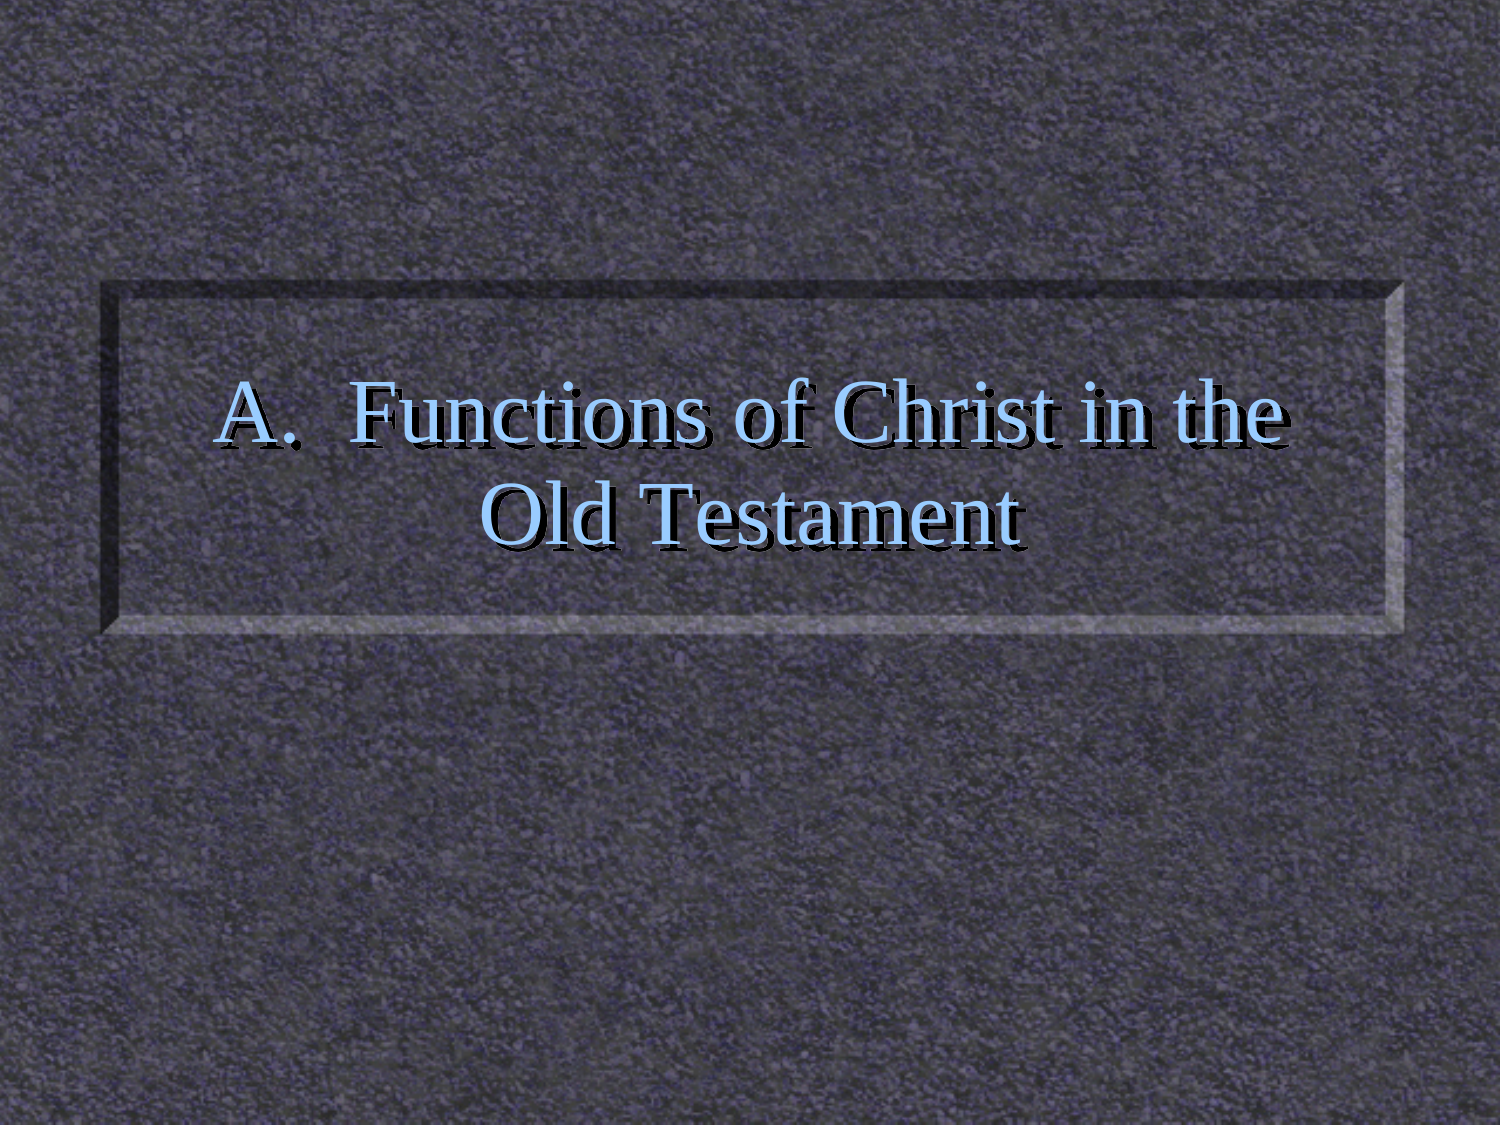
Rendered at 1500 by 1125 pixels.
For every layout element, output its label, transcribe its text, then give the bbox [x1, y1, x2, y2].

title A. Functions of Christ in the Old Testament [150, 337, 1351, 588]
picture [0, 0, 1500, 1125]
